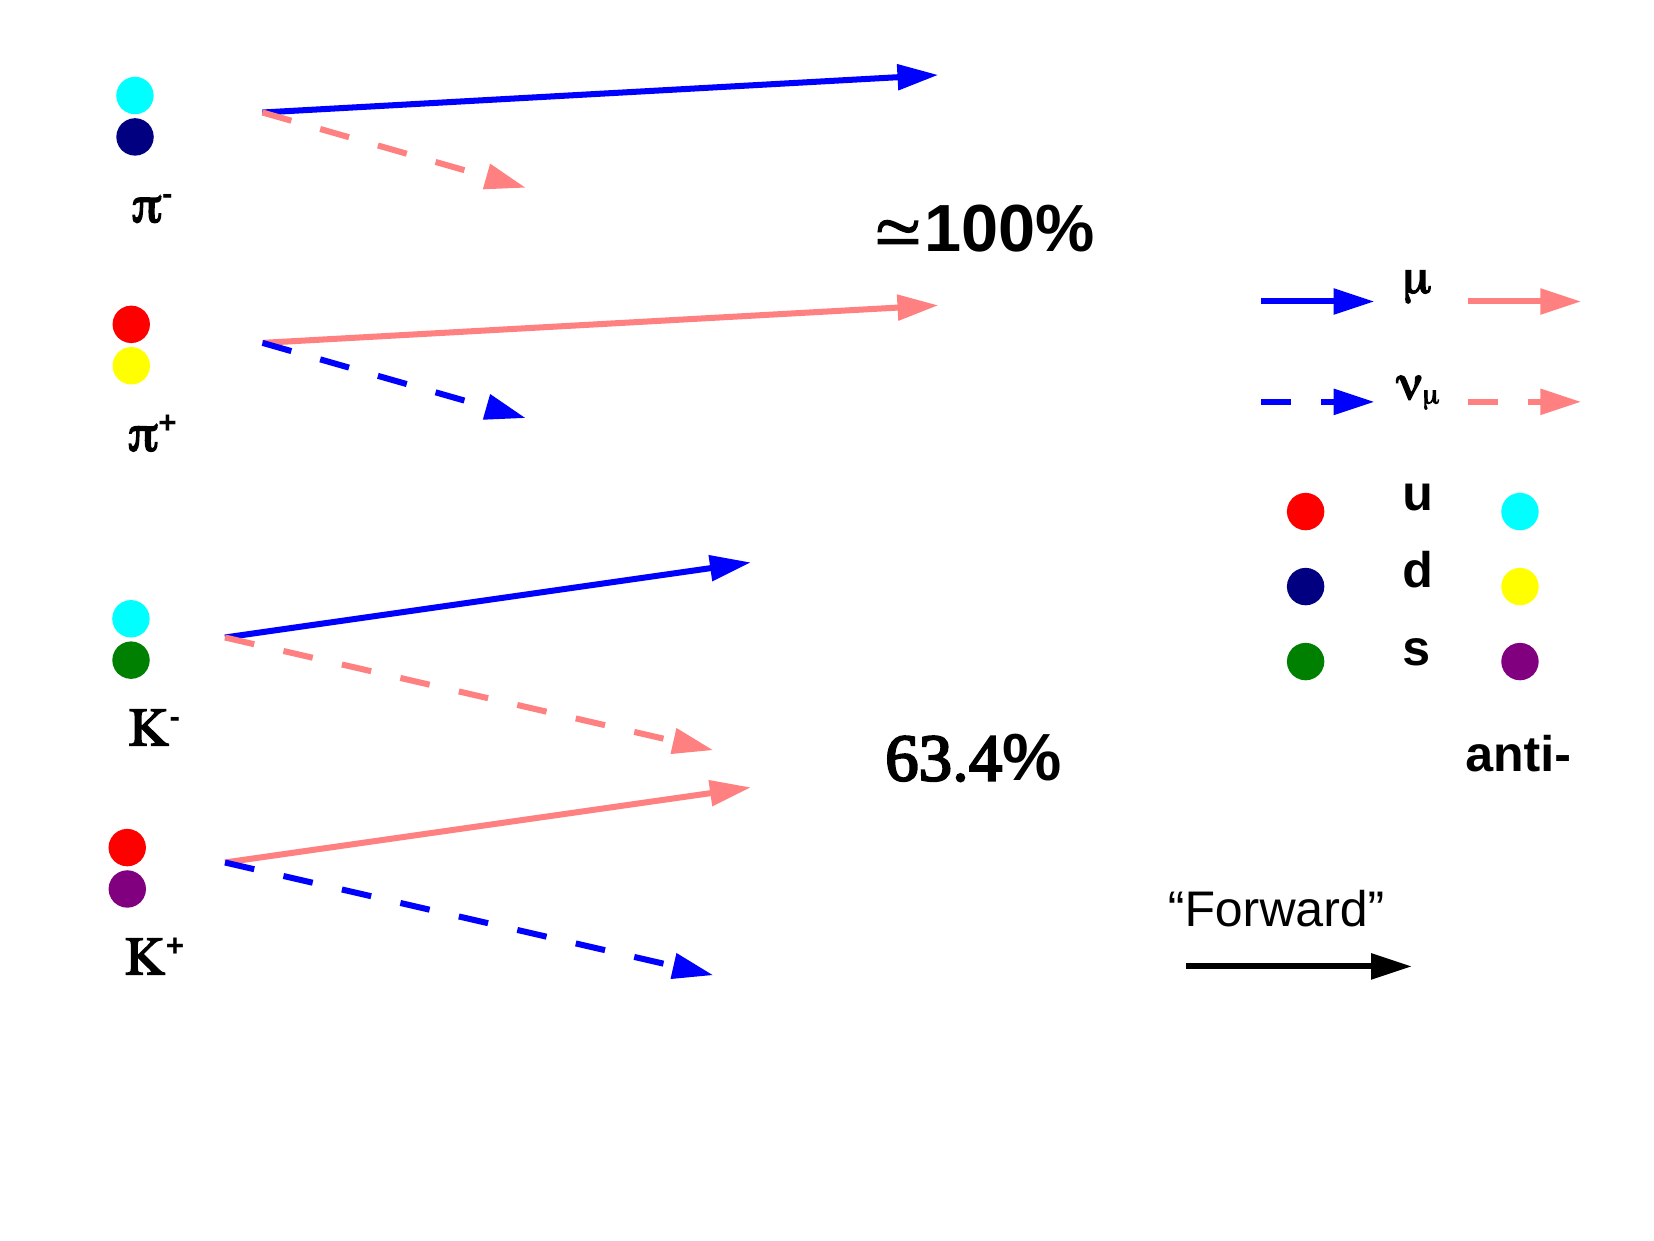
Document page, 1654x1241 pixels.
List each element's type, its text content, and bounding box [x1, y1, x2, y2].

text_box 63.4% [870, 712, 1087, 829]
text_box [1501, 492, 1539, 531]
text_box K+ [109, 917, 198, 1015]
text_box [112, 600, 150, 638]
text_box anti- [1450, 718, 1601, 809]
text_box [1501, 642, 1539, 681]
text_box [1286, 492, 1325, 531]
text_box [108, 870, 147, 908]
text_box [1286, 567, 1325, 606]
text_box nm [1381, 357, 1455, 452]
text_box [108, 828, 146, 867]
text_box + [113, 394, 192, 492]
text_box [112, 305, 151, 344]
text_box s [1387, 613, 1445, 704]
text_box [1286, 642, 1325, 681]
text_box [1501, 567, 1539, 606]
text_box - [117, 165, 188, 263]
text_box K- [113, 688, 193, 786]
text_box [116, 76, 154, 115]
text_box ≃100% [856, 183, 1108, 301]
text_box u [1387, 457, 1448, 534]
text_box [112, 641, 150, 679]
text_box m [1387, 250, 1446, 331]
text_box [116, 118, 154, 156]
text_box d [1387, 534, 1448, 626]
text_box [112, 347, 151, 385]
text_box “Forward” [1153, 873, 1400, 963]
